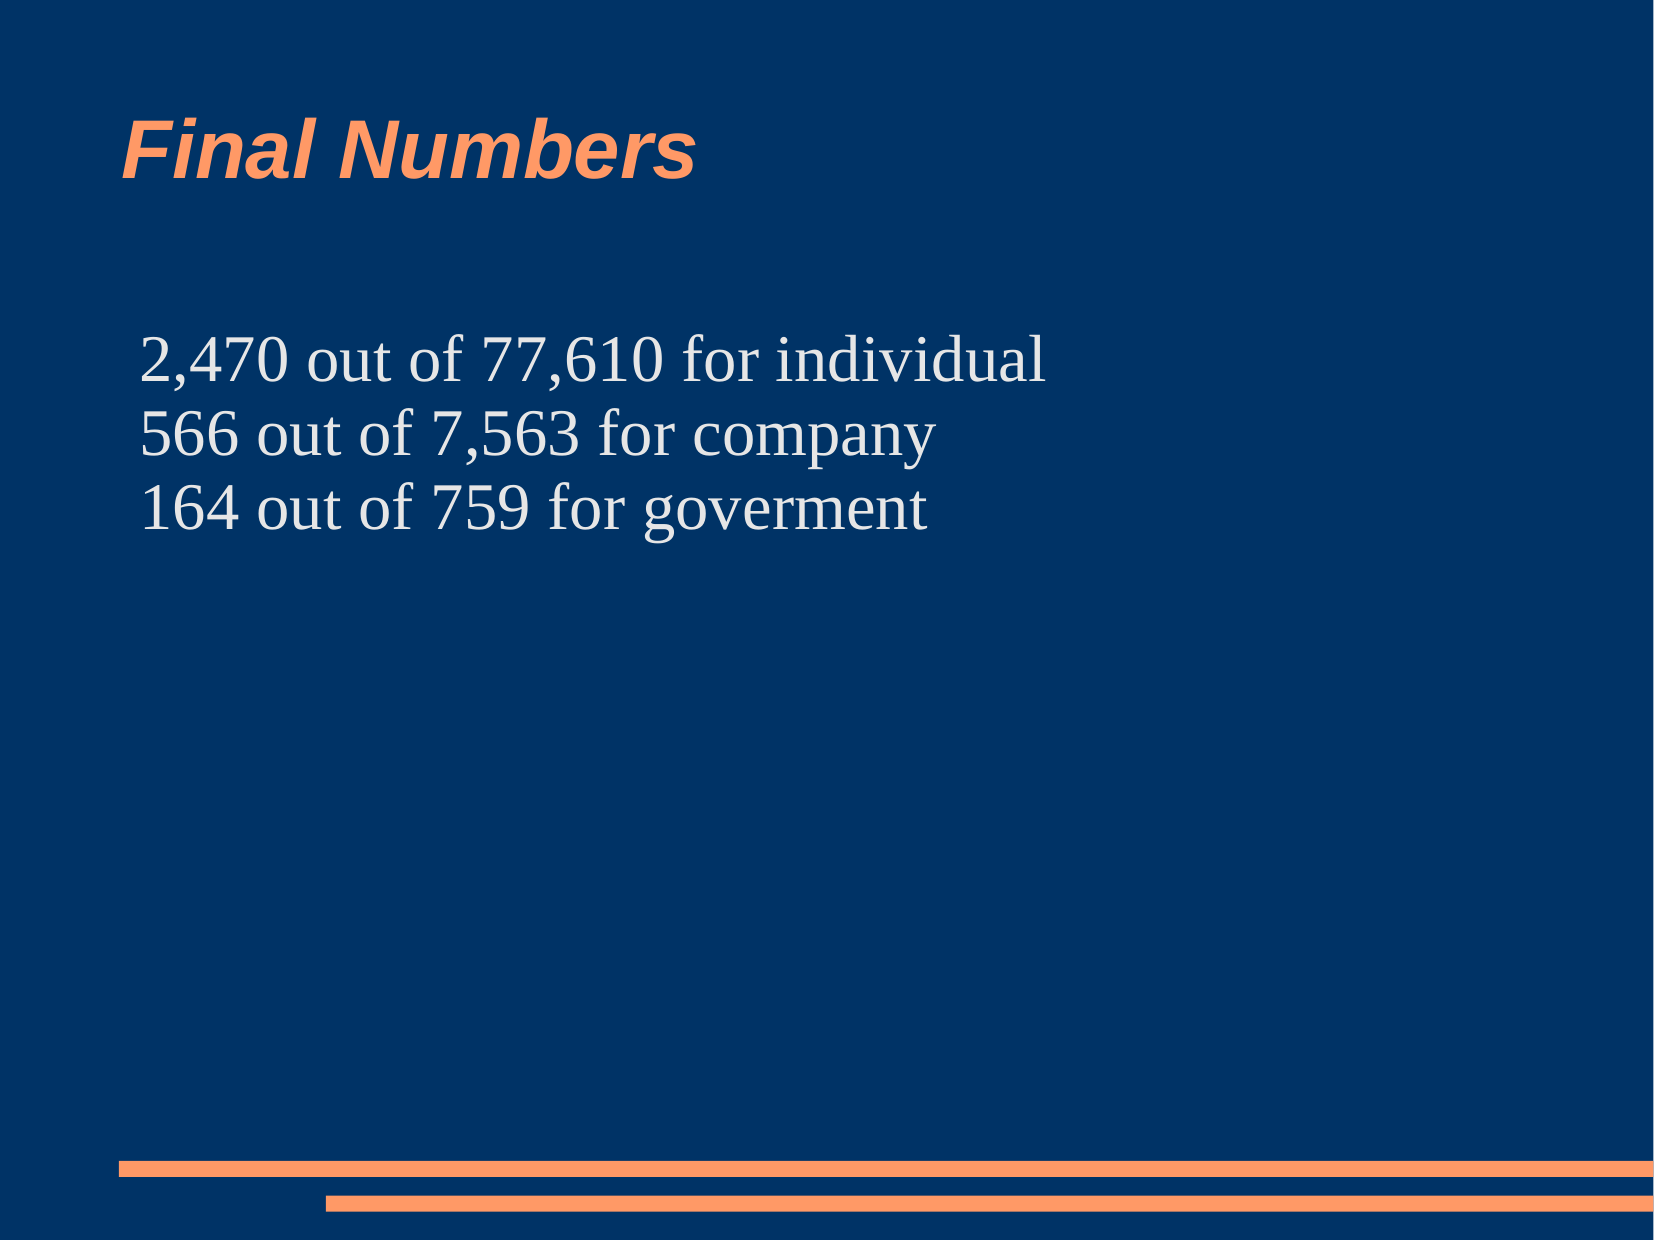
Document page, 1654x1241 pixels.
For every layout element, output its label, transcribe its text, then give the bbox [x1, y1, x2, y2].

title Final Numbers [121, 46, 1534, 254]
list 2,470 out of 77,610 for individual 566 out of 7,563 for company 164 out of 759 for goverment [121, 322, 1561, 1133]
